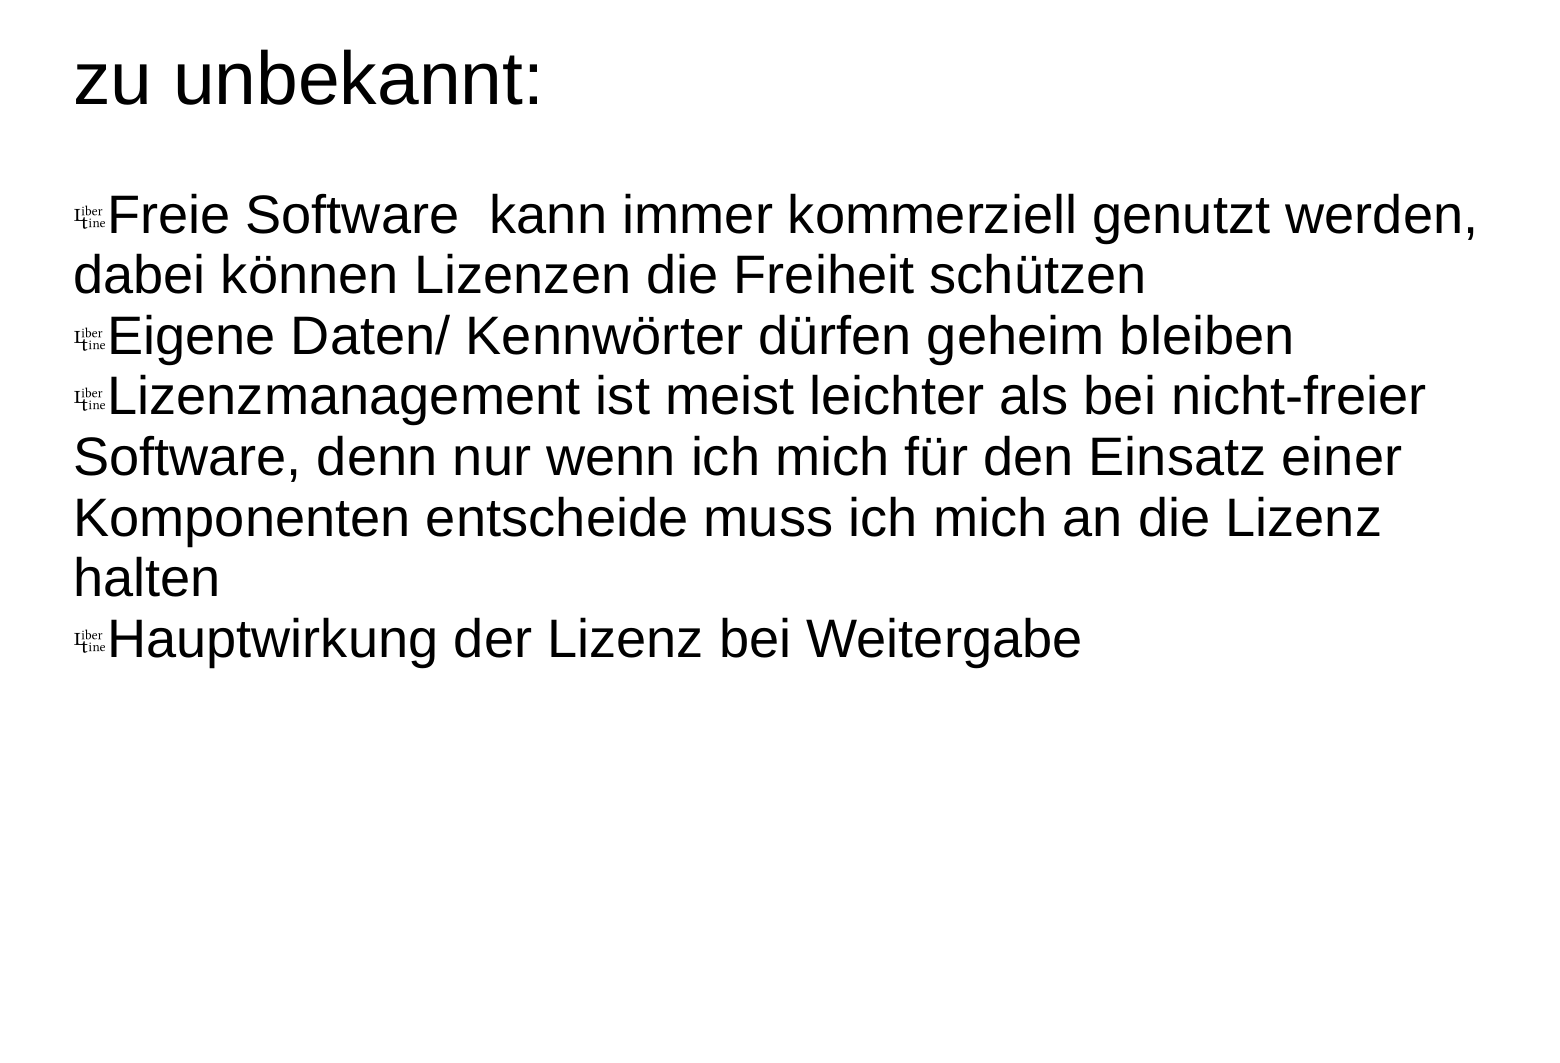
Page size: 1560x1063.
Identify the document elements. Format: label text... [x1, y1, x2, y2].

text_box Freie Software kann immer kommerziell genutzt werden, dabei können Lizenzen die Freiheit schützen Eigene Daten/ Kennwörter dürfen geheim bleiben Lizenzmanagement ist meist leichter als bei nicht-freier Software, denn nur wenn ich mich für den Einsatz einer Komponenten entscheide muss ich mich an die Lizenz halten Hauptwirkung der Lizenz bei Weitergabe [58, 177, 1506, 1063]
text_box zu unbekannt: [58, 29, 1476, 148]
